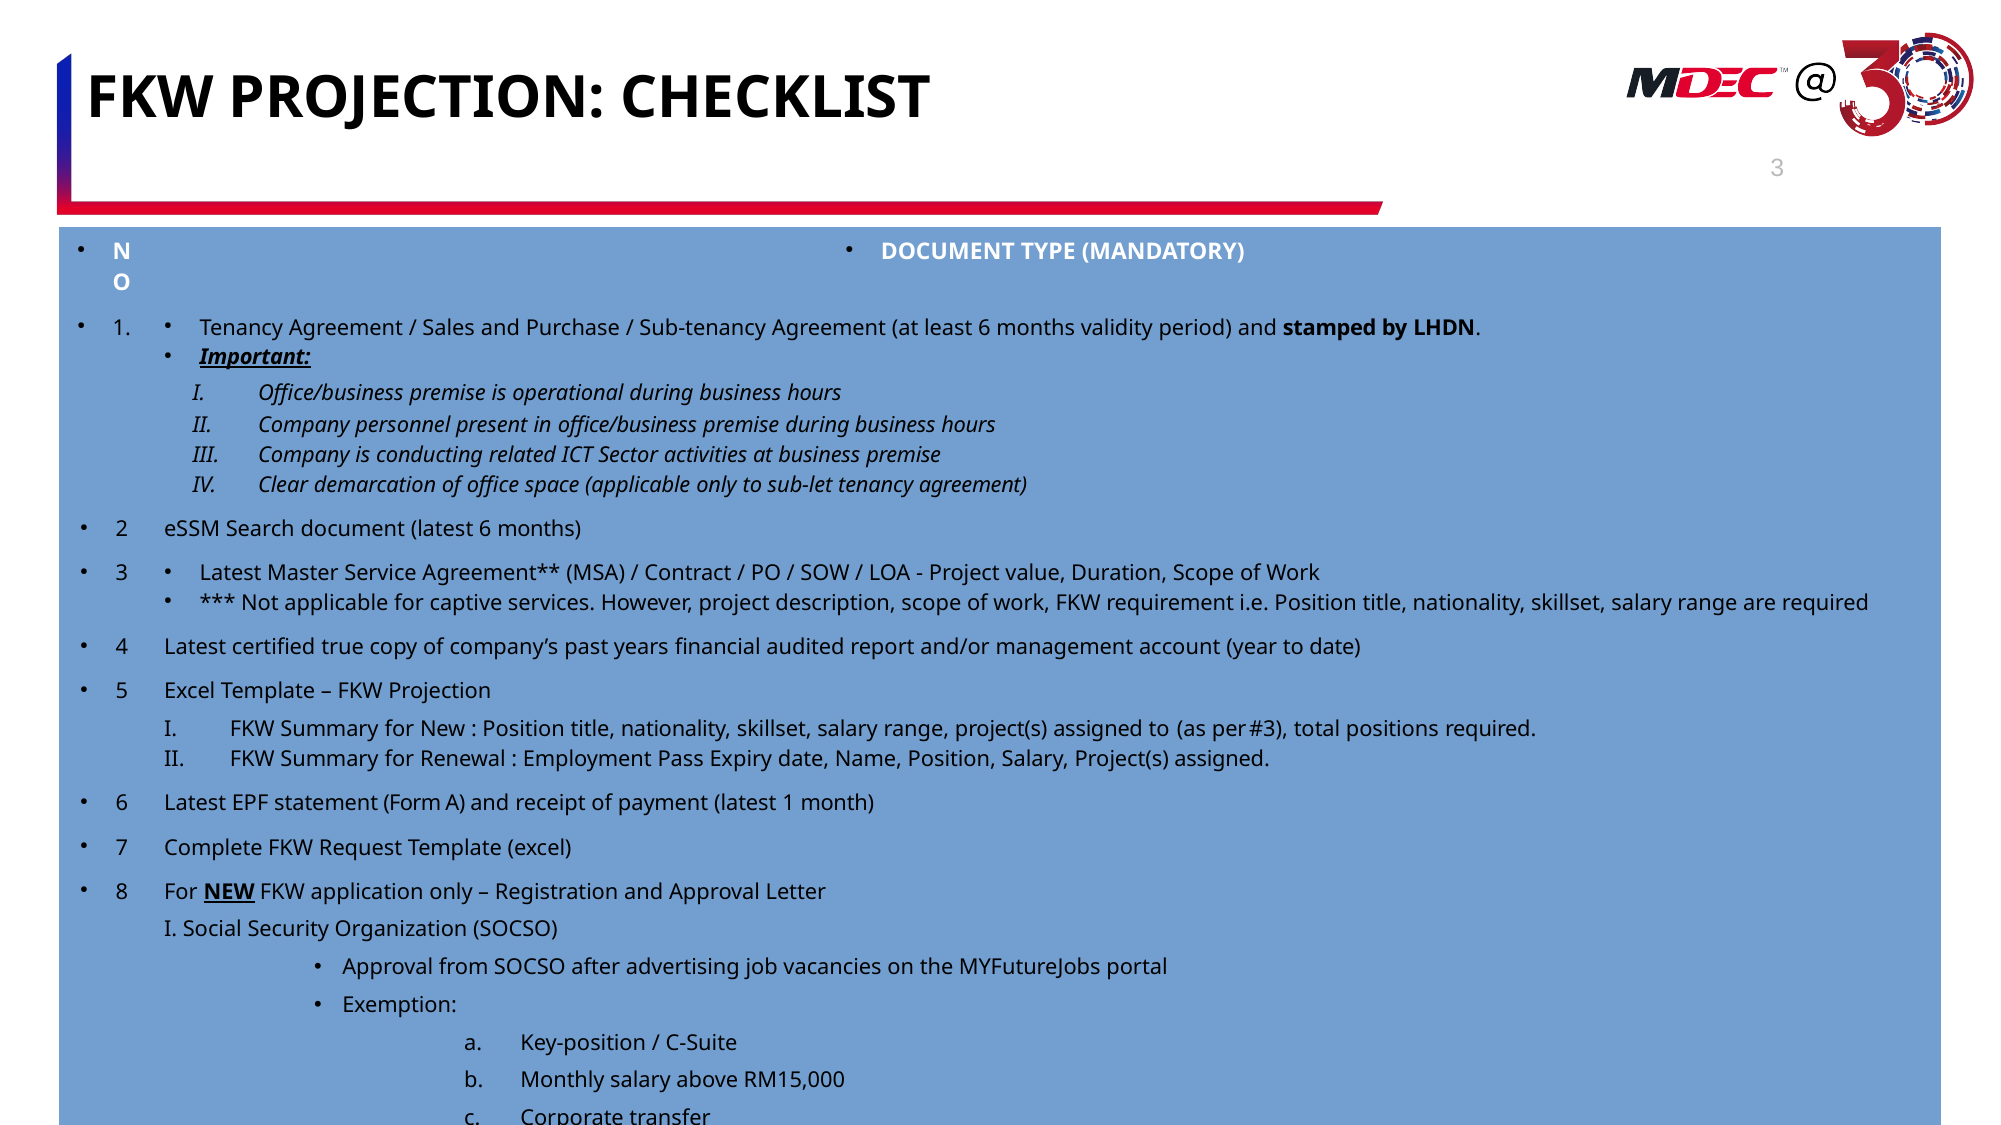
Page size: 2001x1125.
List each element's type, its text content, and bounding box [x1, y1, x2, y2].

table_cell 8 [59, 869, 149, 1125]
table_cell 3 [59, 550, 149, 624]
table_cell Latest EPF statement (Form A) and receipt of payment (latest 1 month) [149, 780, 1941, 824]
table_cell Latest certified true copy of company’s past years financial audited report and/or management account (year to date) [149, 624, 1941, 668]
table_cell 7 [59, 824, 149, 869]
table_cell 4 [59, 624, 149, 668]
text_box 3 [1755, 143, 1976, 204]
table_cell For NEW FKW application only – Registration and Approval Letter I. Social Security Organization (SOCSO) Approval from SOCSO after advertising job vacancies on the MYFutureJobs portal Exemption: Key-position / C-Suite Monthly salary above RM15,000 Corporate transfer Note: Approval Letter from MYFutureJobs (SOCSO) are valid during the EP submission [149, 869, 1941, 1125]
table_header NO [59, 227, 149, 305]
table_cell eSSM Search document (latest 6 months) [149, 506, 1941, 550]
table_cell 1. [59, 305, 149, 506]
table_cell 6 [59, 780, 149, 824]
table_cell 5 [59, 668, 149, 780]
title FKW PROJECTION: CHECKLIST [71, 59, 1697, 197]
table_cell Complete FKW Request Template (excel) [149, 824, 1941, 869]
table_cell 2 [59, 506, 149, 550]
table_header DOCUMENT TYPE (MANDATORY) [149, 227, 1941, 305]
table_cell Tenancy Agreement / Sales and Purchase / Sub-tenancy Agreement (at least 6 months validity period) and stamped by LHDN. Important: Office/business premise is operational during business hours Company personnel present in office/business premise during business hours Company is conducting related ICT Sector activities at business premise Clear demarcation of office space (applicable only to sub-let tenancy agreement) [149, 305, 1941, 506]
table_cell Latest Master Service Agreement** (MSA) / Contract / PO / SOW / LOA - Project value, Duration, Scope of Work *** Not applicable for captive services. However, project description, scope of work, FKW requirement i.e. Position title, nationality, skillset, salary range are required [149, 550, 1941, 624]
table_cell Excel Template – FKW Projection FKW Summary for New : Position title, nationality, skillset, salary range, project(s) assigned to (as per #3), total positions required. FKW Summary for Renewal : Employment Pass Expiry date, Name, Position, Salary, Project(s) assigned. [149, 668, 1941, 780]
